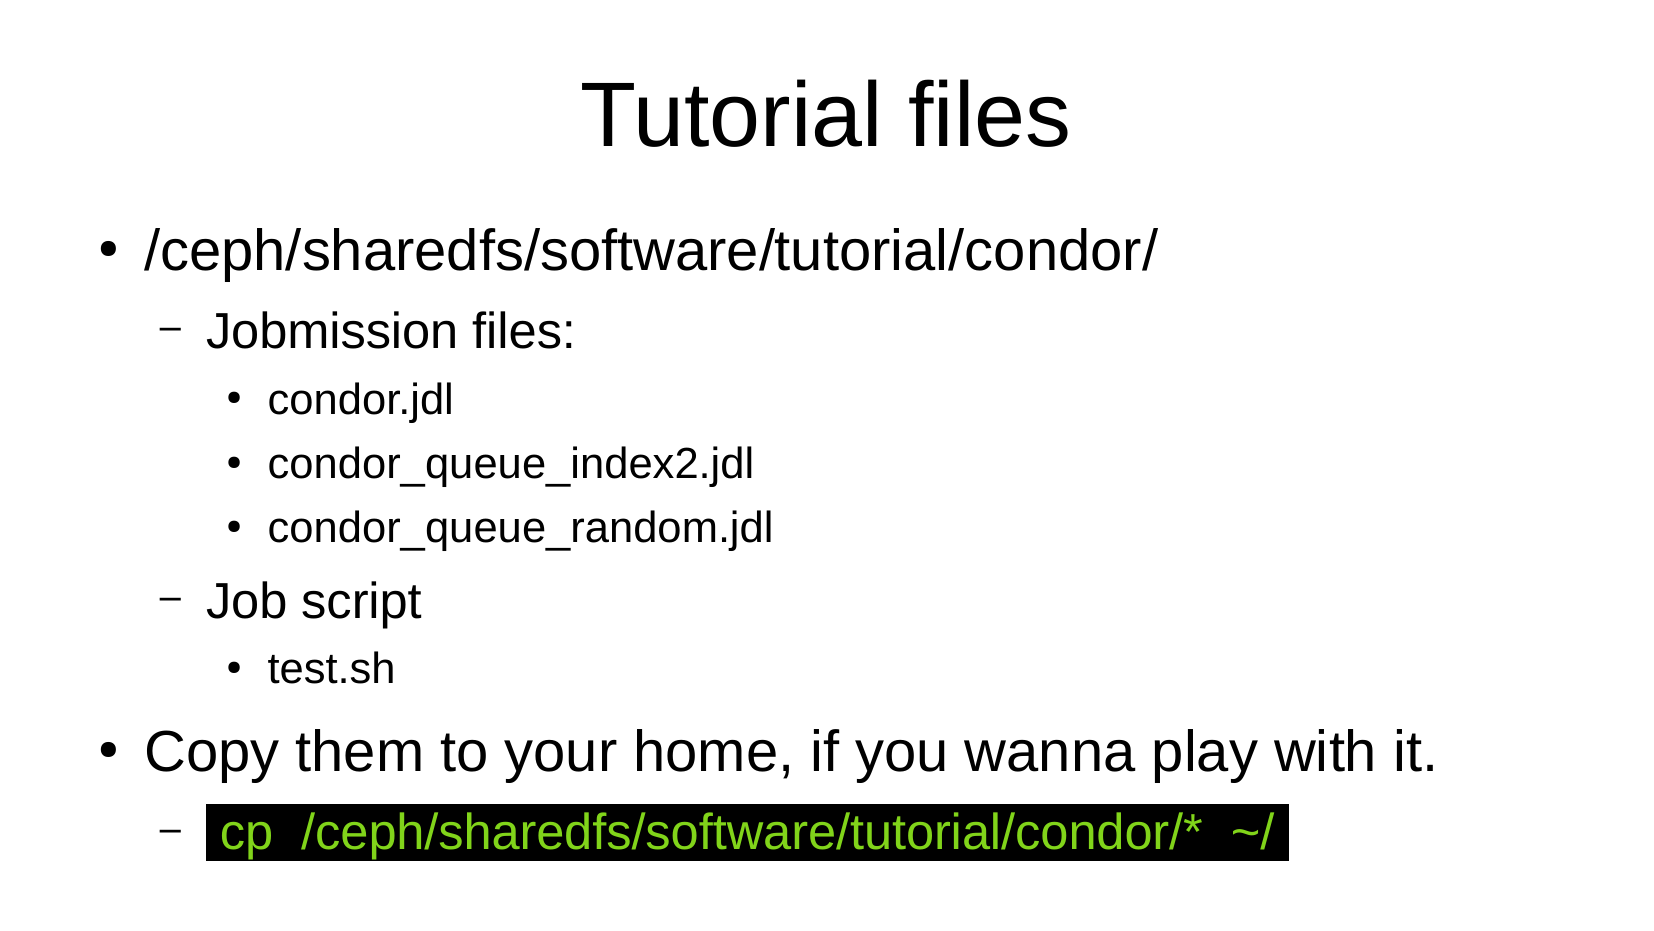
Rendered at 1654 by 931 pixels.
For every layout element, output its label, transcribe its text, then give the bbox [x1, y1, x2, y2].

list /ceph/sharedfs/software/tutorial/condor/ Jobmission files: condor.jdl condor_queue_index2.jdl condor_queue_random.jdl Job script test.sh Copy them to your home, if you wanna play with it. cp /ceph/sharedfs/software/tutorial/condor/* ~/ [82, 217, 1571, 863]
title Tutorial files [82, 37, 1571, 193]
